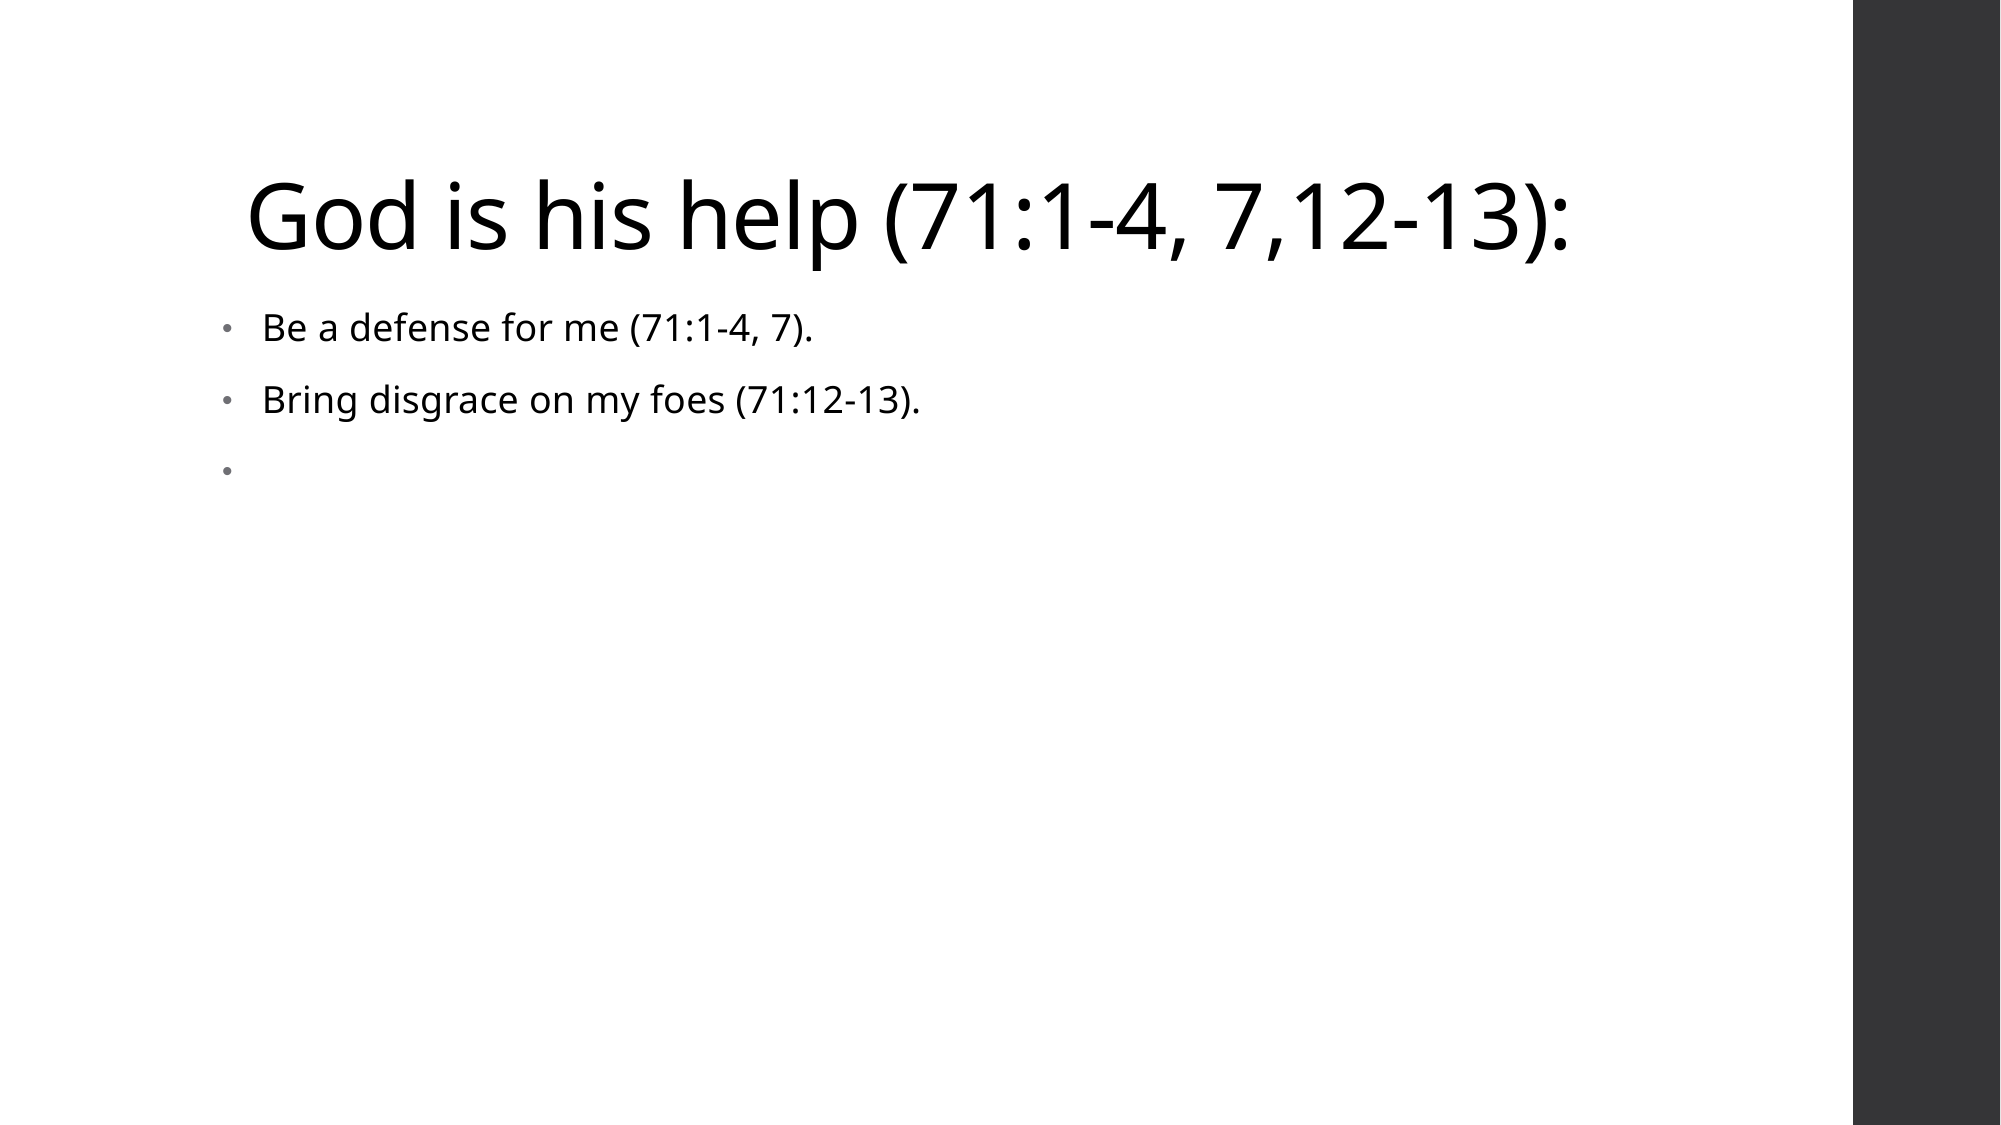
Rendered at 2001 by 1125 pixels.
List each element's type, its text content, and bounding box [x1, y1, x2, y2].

list Be a defense for me (71:1-4, 7). Bring disgrace on my foes (71:12-13). [206, 299, 1617, 1014]
title God is his help (71:1-4, 7,12-13): [206, 60, 1797, 278]
